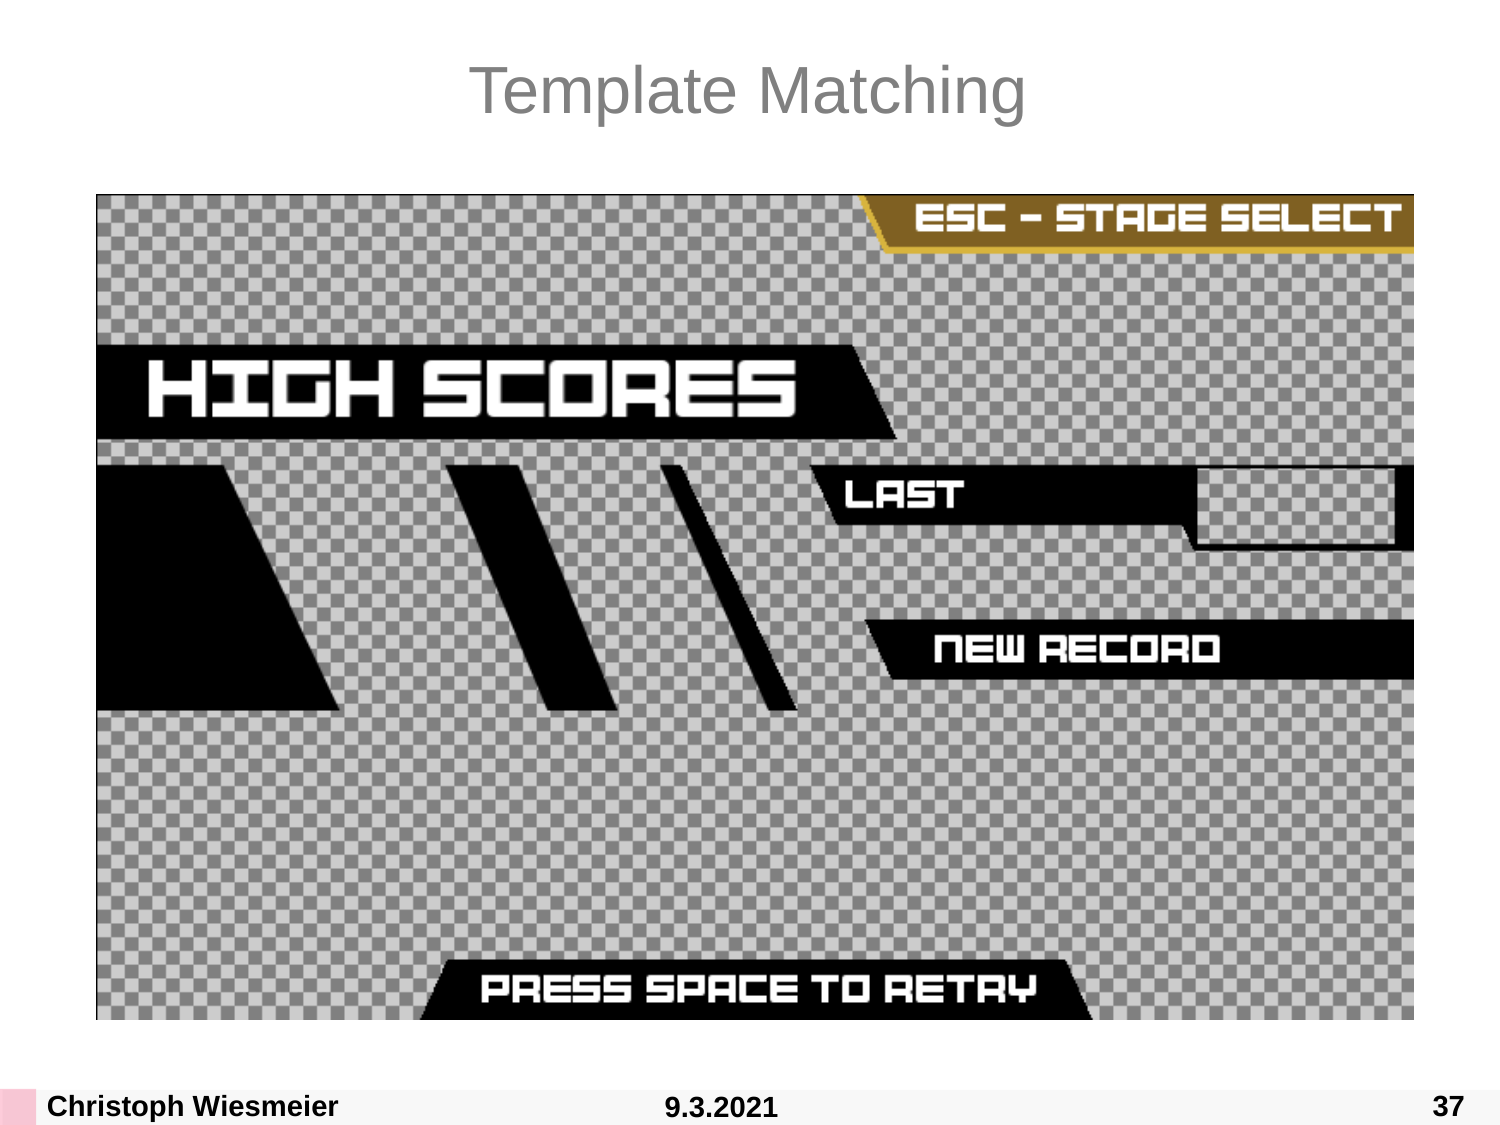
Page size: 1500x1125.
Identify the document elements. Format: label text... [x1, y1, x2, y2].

title Template Matching [79, 25, 1417, 149]
picture [96, 194, 1414, 1021]
